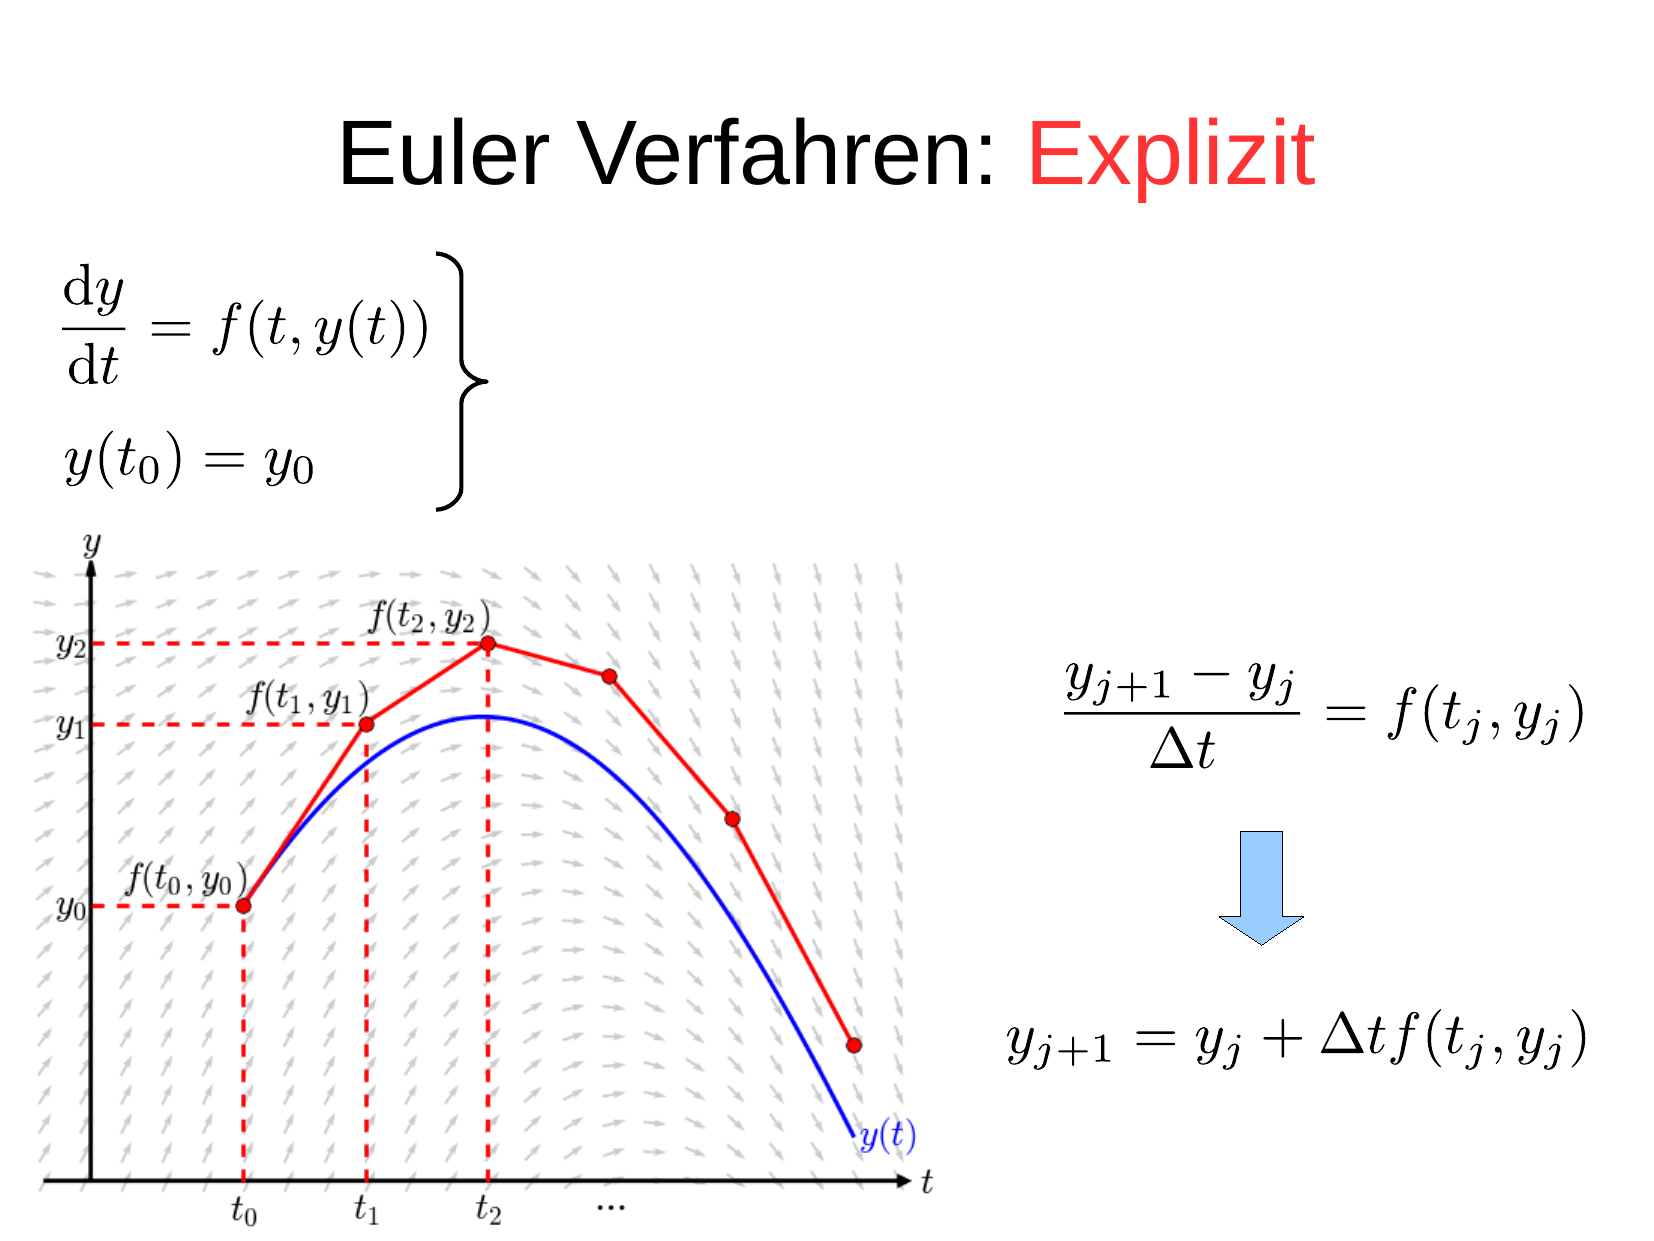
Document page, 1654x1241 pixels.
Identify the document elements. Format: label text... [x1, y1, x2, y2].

title Euler Verfahren: Explizit [82, 49, 1571, 257]
text_box [1064, 654, 1589, 769]
text_box [63, 430, 315, 489]
text_box [1219, 831, 1304, 946]
text_box [62, 263, 433, 385]
text_box [1005, 1009, 1591, 1070]
picture [0, 493, 960, 1241]
